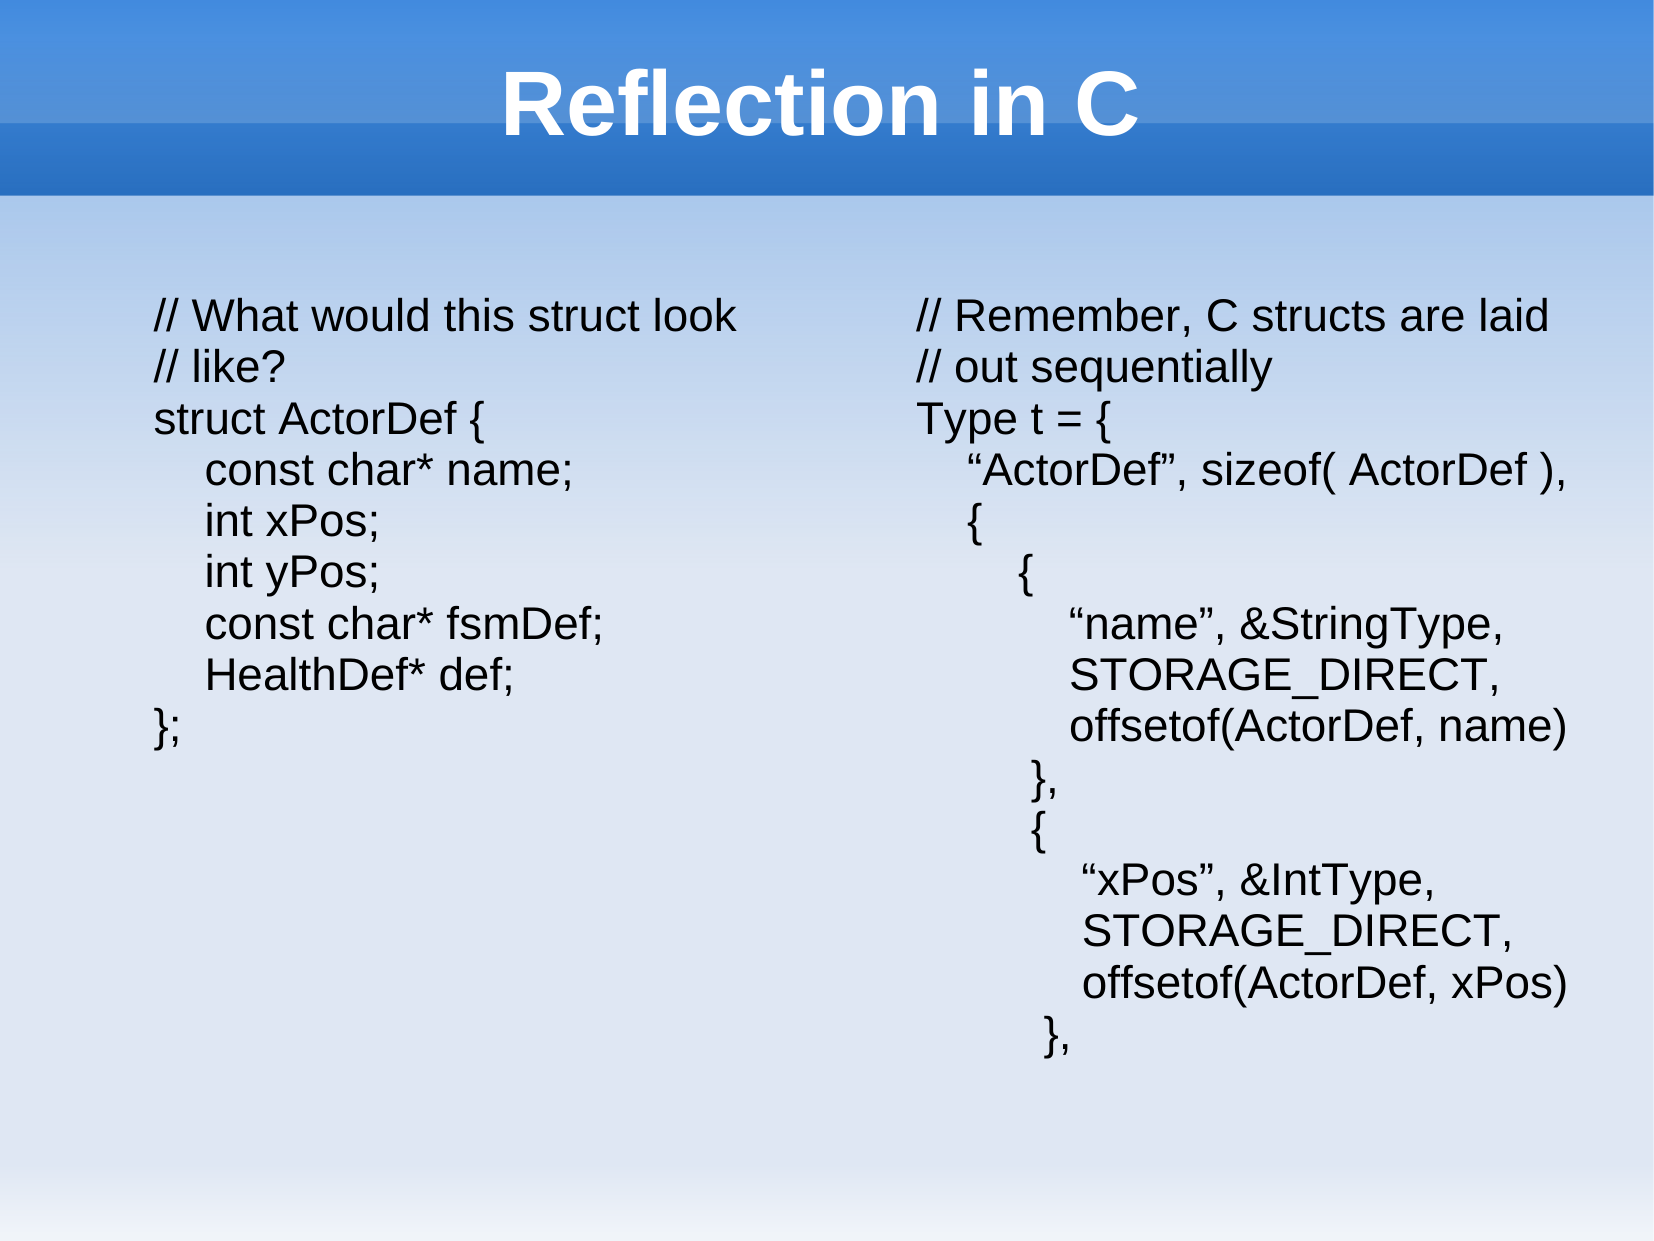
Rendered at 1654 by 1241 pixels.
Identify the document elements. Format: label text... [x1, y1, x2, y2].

list // What would this struct look // like? struct ActorDef { const char* name; int xPos; int yPos; const char* fsmDef; HealthDef* def; }; [82, 290, 809, 1109]
list // Remember, C structs are laid // out sequentially Type t = { “ActorDef”, sizeof( ActorDef ), { { “name”, &StringType, STORAGE_DIRECT, offsetof(ActorDef, name) }, { “xPos”, &IntType, STORAGE_DIRECT, offsetof(ActorDef, xPos) }, [845, 290, 1572, 1109]
title Reflection in C [76, 0, 1565, 208]
picture [0, 0, 1654, 1241]
